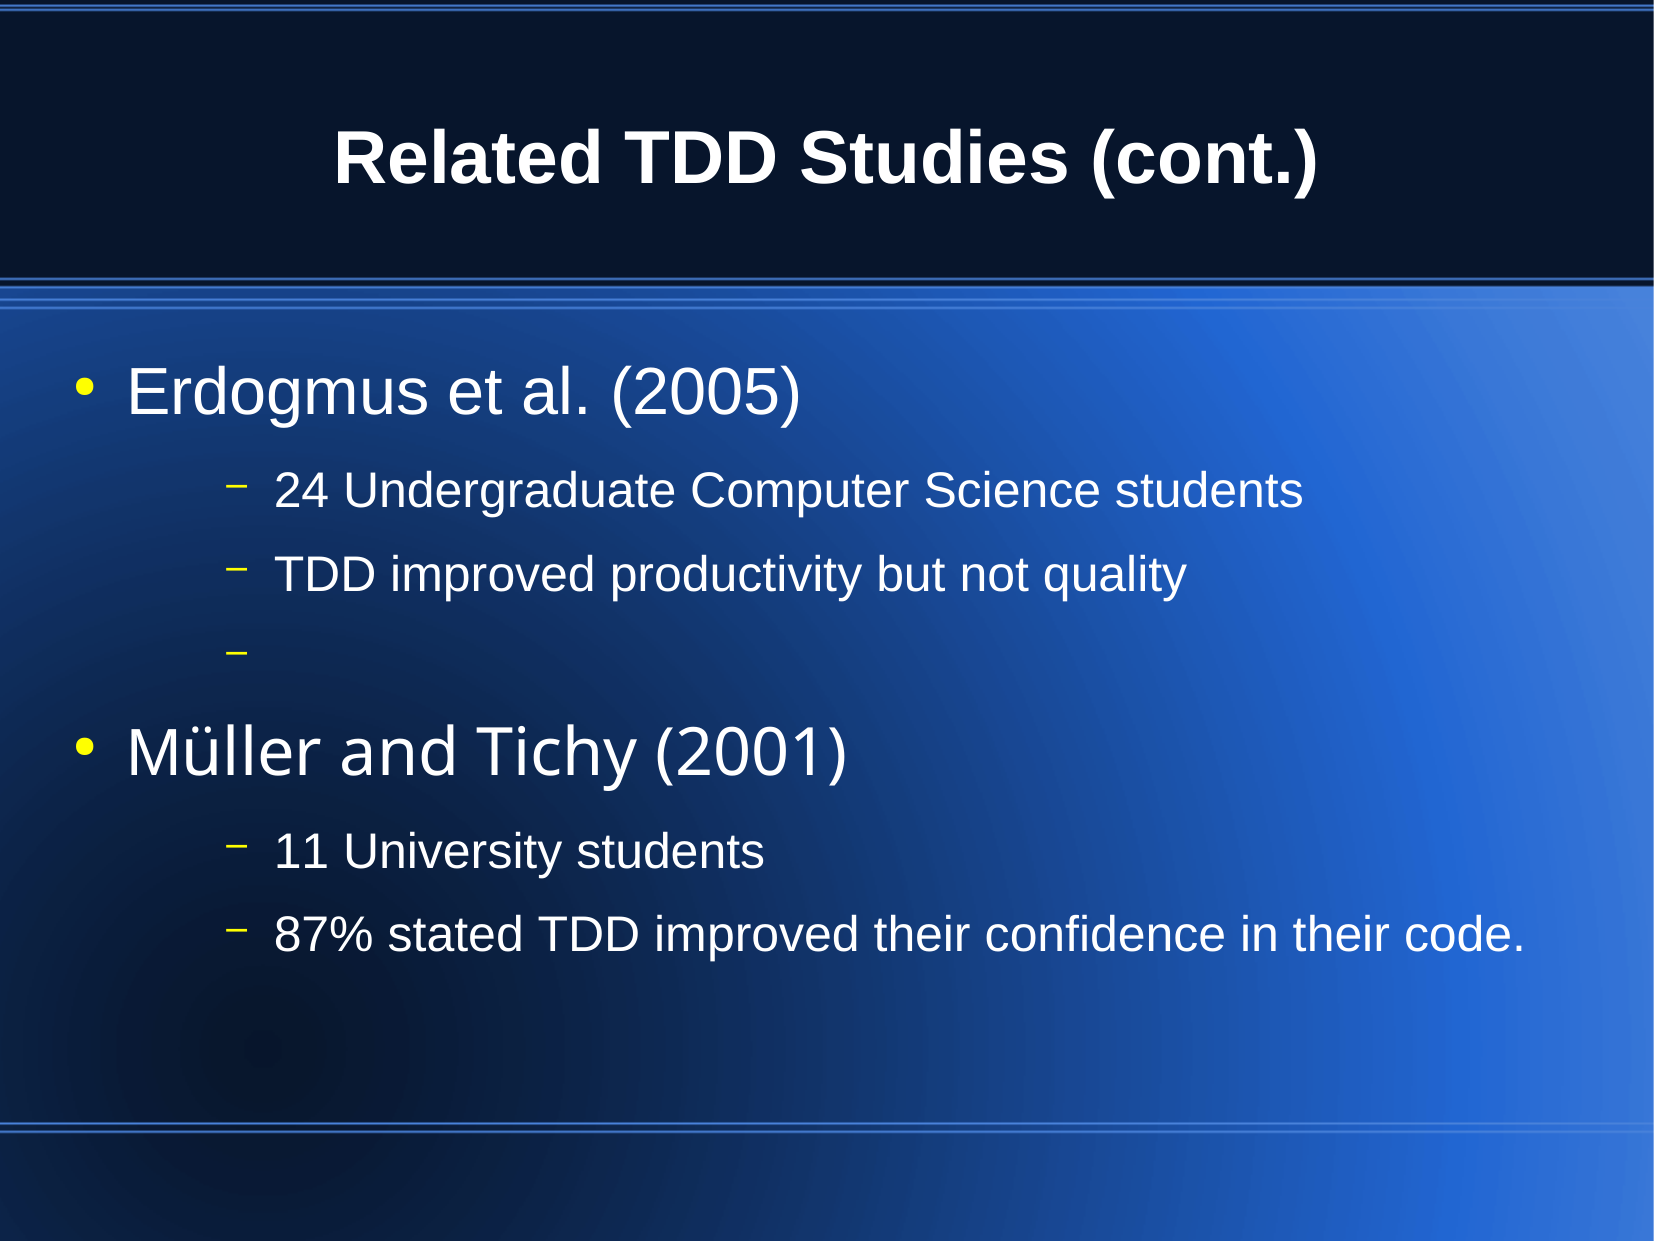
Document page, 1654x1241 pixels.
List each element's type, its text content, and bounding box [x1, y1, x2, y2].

title Related TDD Studies (cont.) [82, 49, 1571, 257]
list Erdogmus et al. (2005) 24 Undergraduate Computer Science students TDD improved productivity but not quality Müller and Tichy (2001) 11 University students 87% stated TDD improved their confidence in their code. [37, 348, 1613, 1051]
